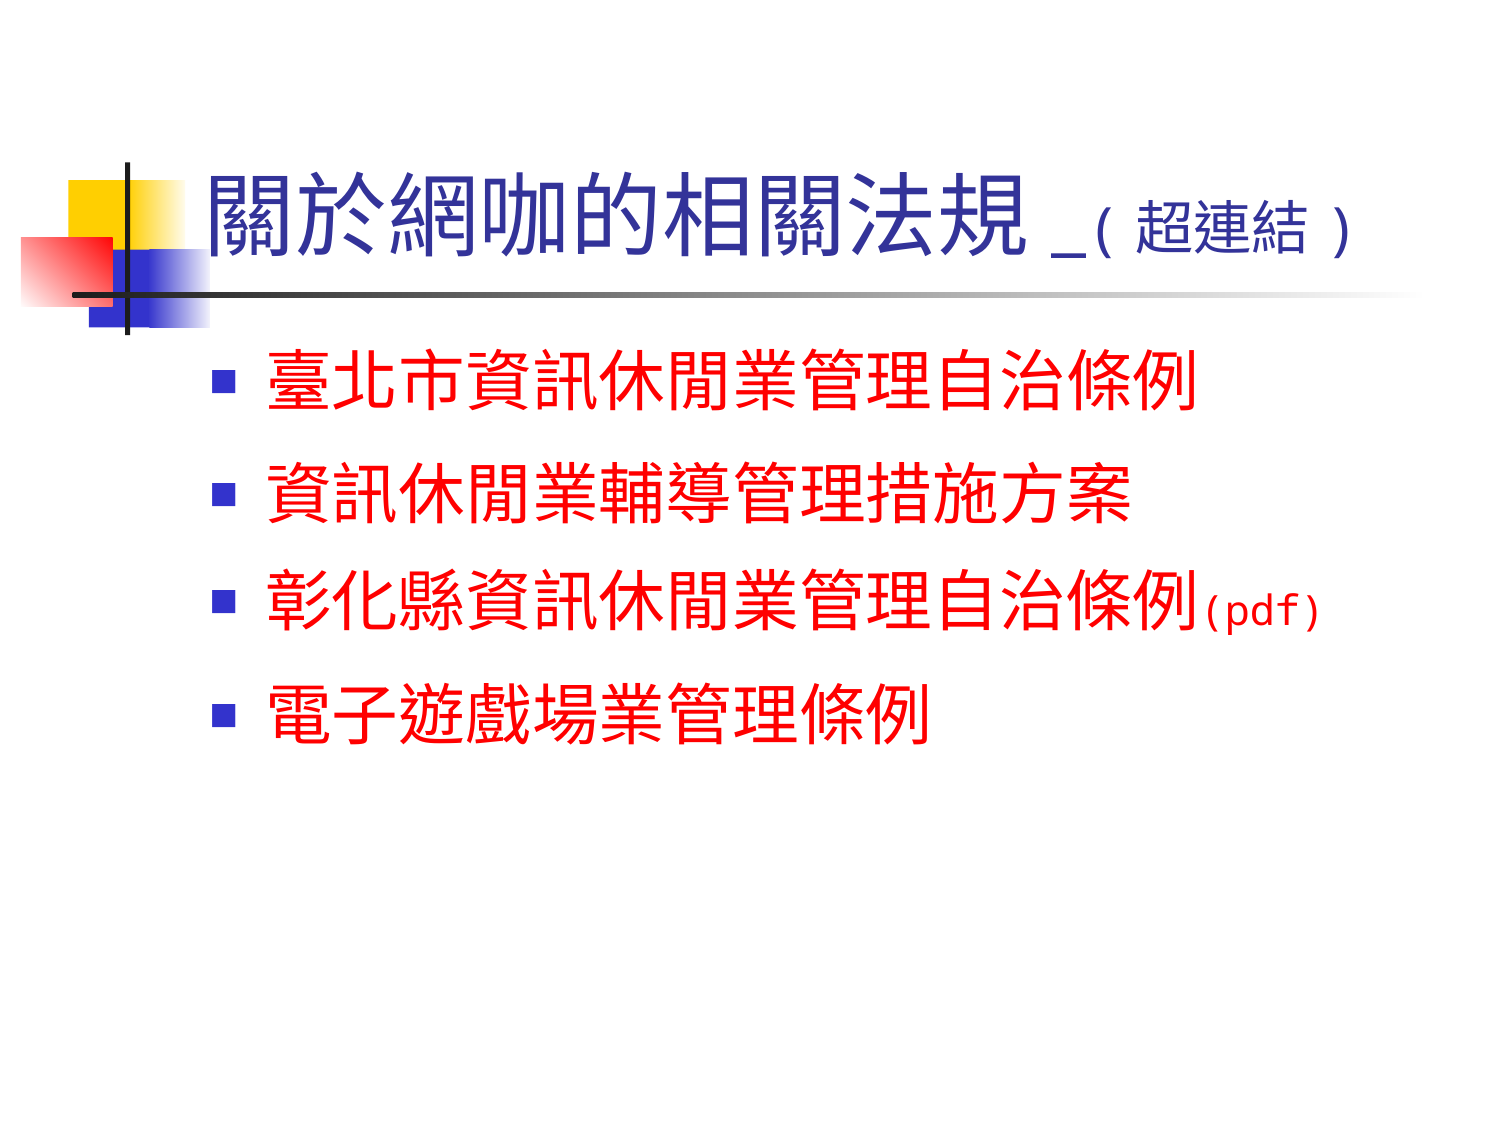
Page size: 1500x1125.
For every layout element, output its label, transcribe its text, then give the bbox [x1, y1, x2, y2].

title 關於網咖的相關法規_(超連結) [188, 35, 1468, 276]
list 臺北市資訊休閒業管理自治條例 資訊休閒業輔導管理措施方案 彰化縣資訊休閒業管理自治條例(pdf) 電子遊戲場業管理條例 [193, 331, 1469, 1007]
